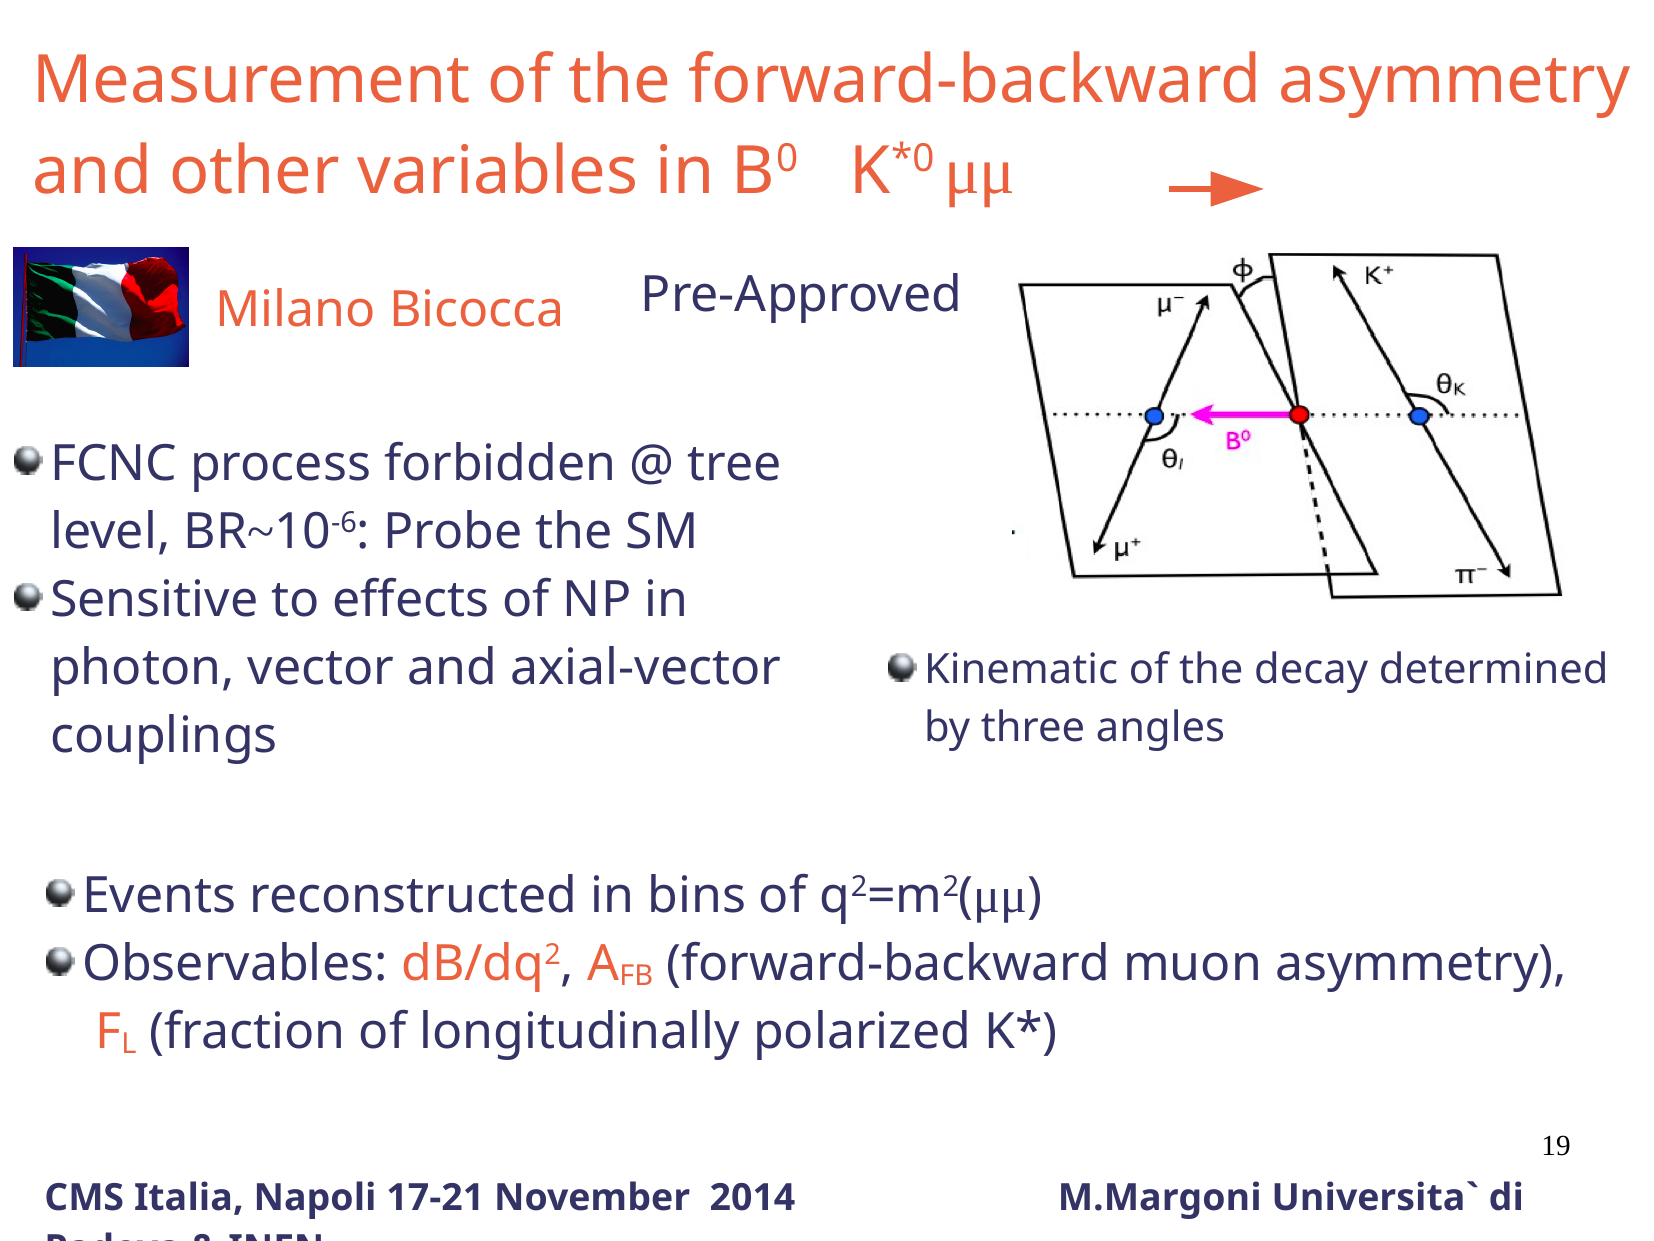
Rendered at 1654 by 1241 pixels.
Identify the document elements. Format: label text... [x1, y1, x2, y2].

text_box Measurement of the forward-backward asymmetry and other variables in B0 K*0 μμ [17, 23, 1654, 238]
picture [13, 247, 189, 367]
text_box Events reconstructed in bins of q2=m2(μμ) Observables: dB/dq2, AFB (forward-backward muon asymmetry), FL (fraction of longitudinally polarized K*) [32, 851, 1630, 1117]
text_box Milano Bicocca [200, 265, 686, 358]
text_box Pre-Approved [625, 250, 1016, 343]
text_box CMS Italia, Napoli 17-21 November 2014 M.Margoni Universita` di Padova & INFN [29, 1163, 1625, 1237]
picture [991, 253, 1571, 609]
text_box Kinematic of the decay determined by three angles [874, 631, 1654, 841]
text_box FCNC process forbidden @ tree level, BR~10-6: Probe the SM Sensitive to effects of NP in photon, vector and axial-vector couplings [0, 419, 804, 1041]
